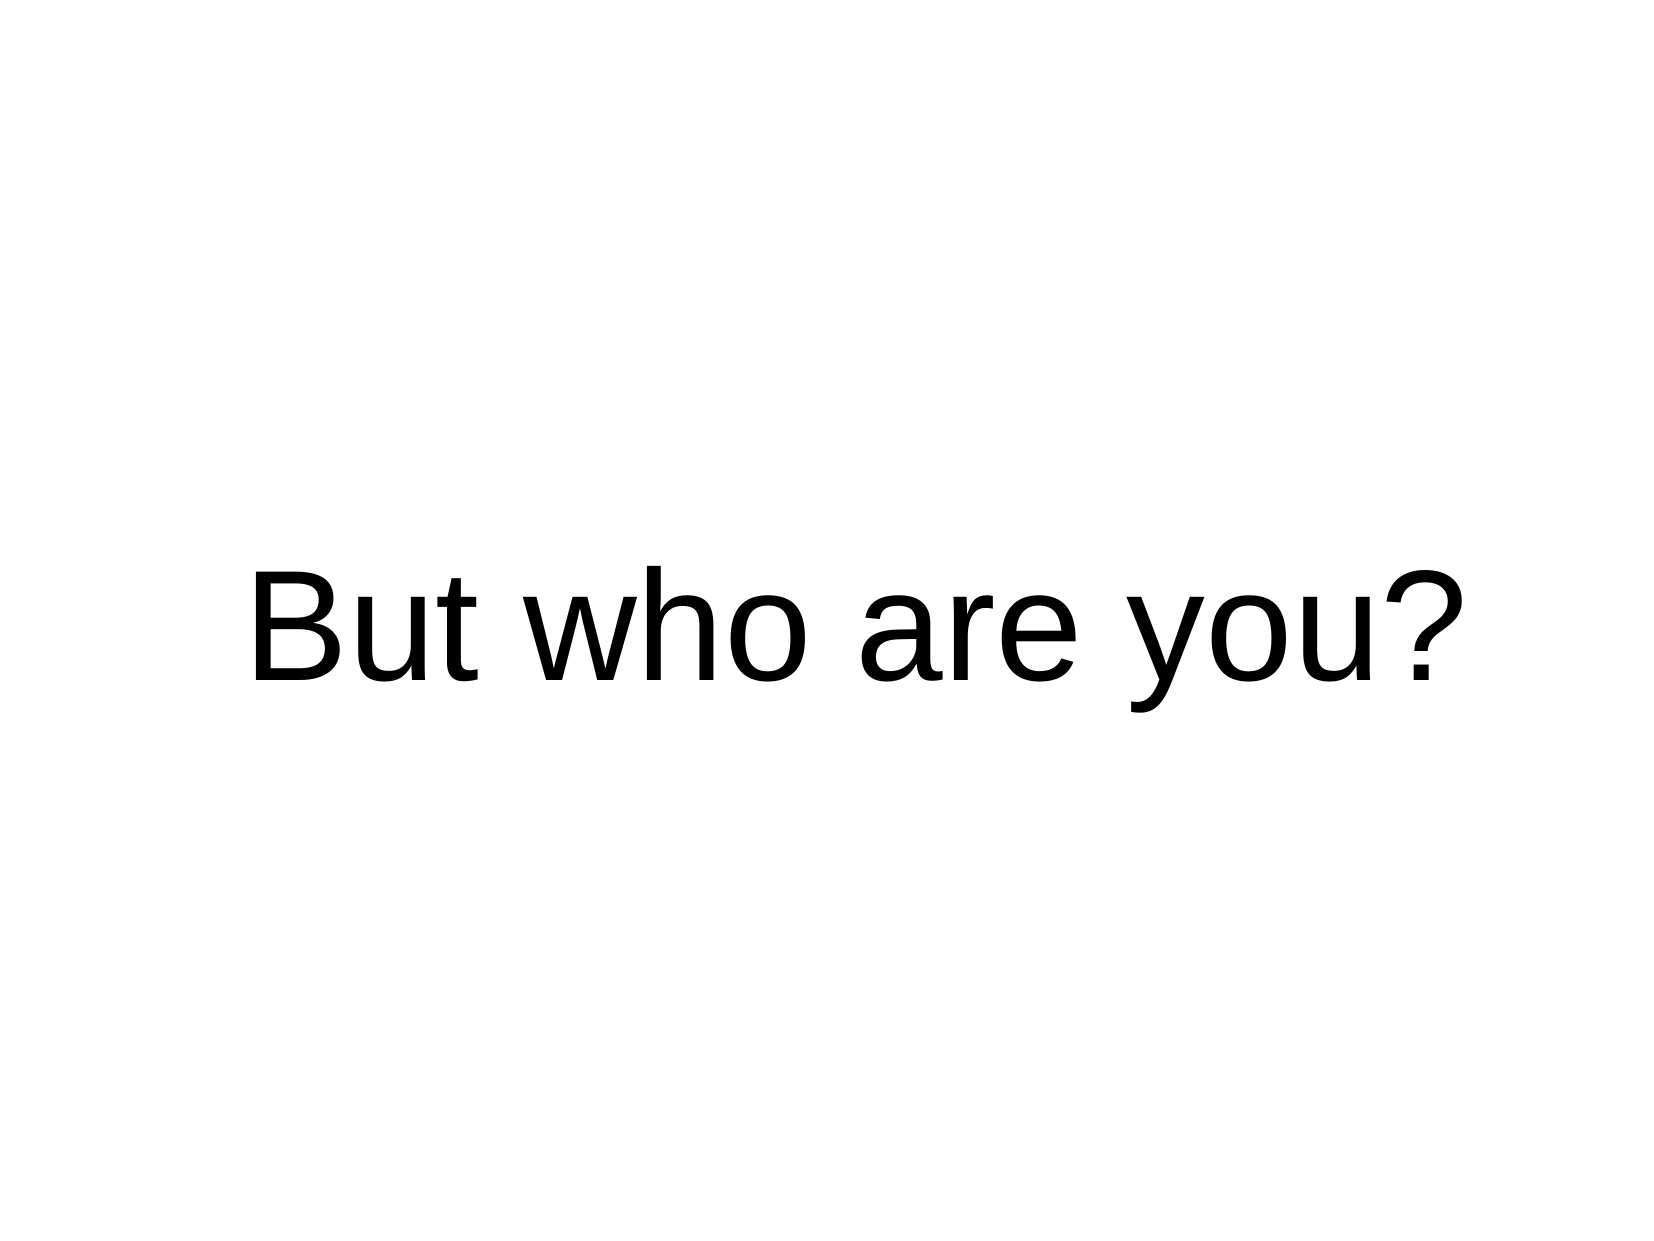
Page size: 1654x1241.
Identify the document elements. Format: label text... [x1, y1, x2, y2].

text_box But who are you? [243, 537, 1464, 715]
